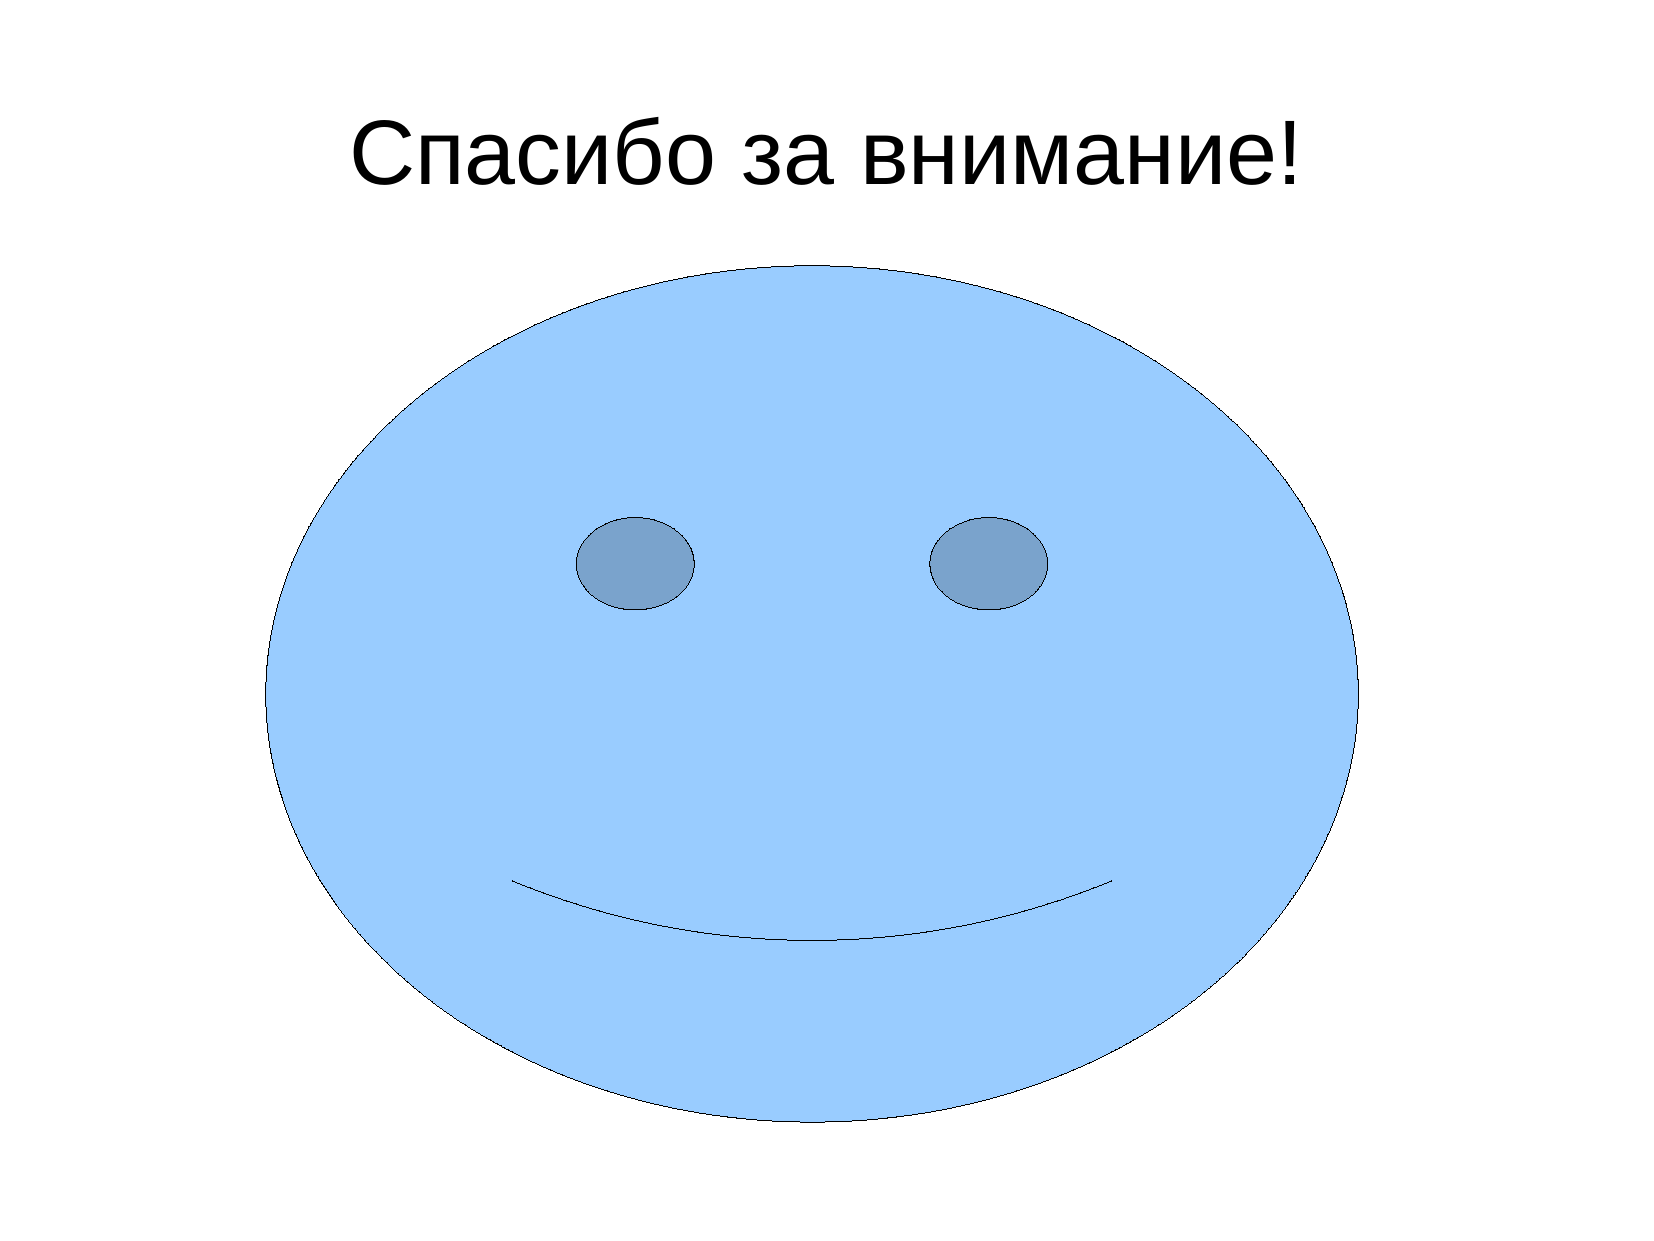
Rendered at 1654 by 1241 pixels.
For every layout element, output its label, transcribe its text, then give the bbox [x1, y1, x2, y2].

text_box [265, 265, 1359, 1123]
title Спасибо за внимание! [82, 49, 1571, 257]
